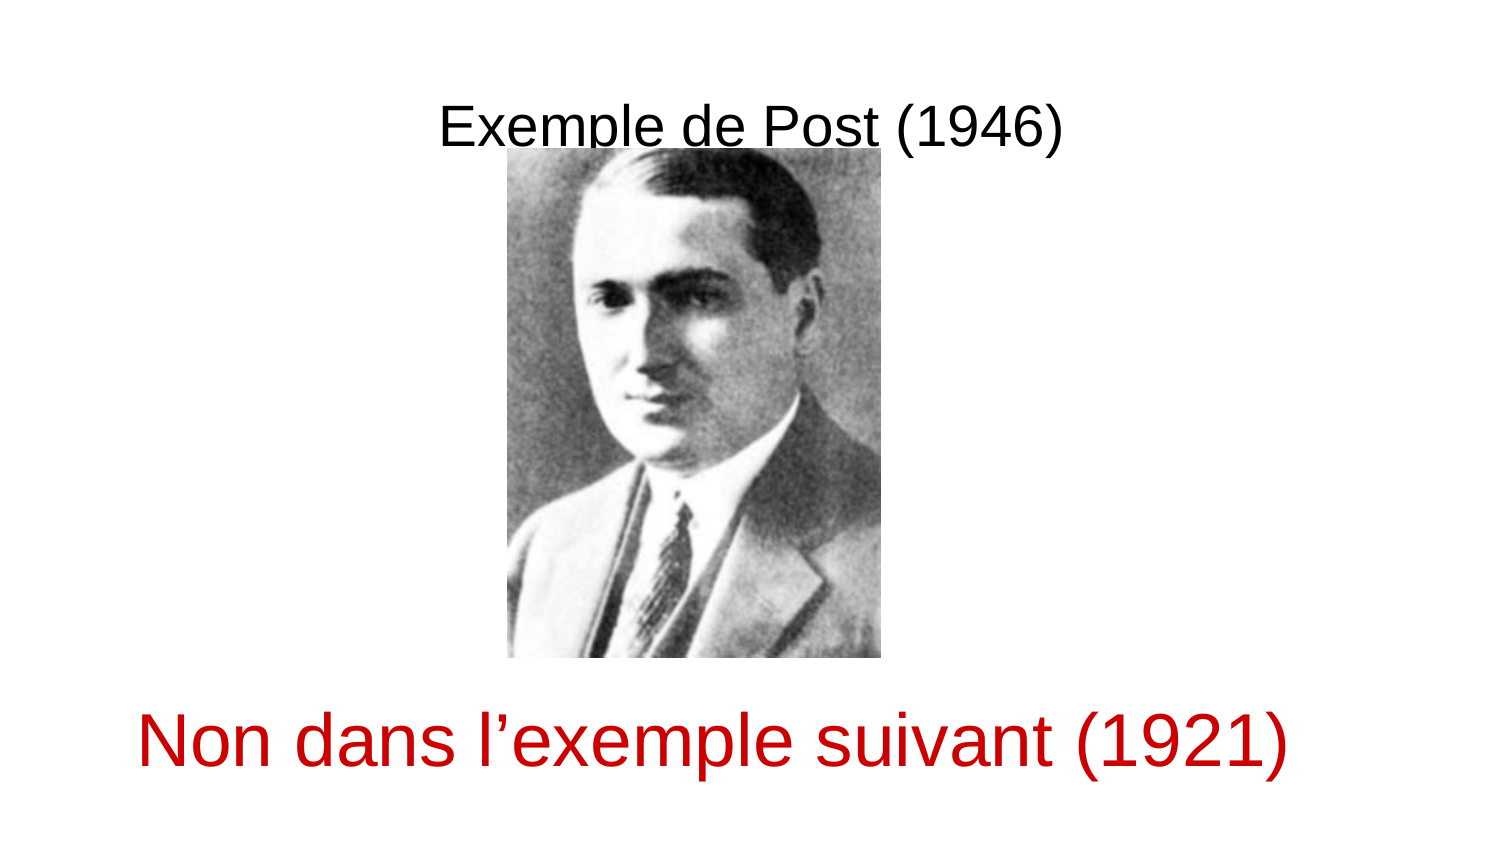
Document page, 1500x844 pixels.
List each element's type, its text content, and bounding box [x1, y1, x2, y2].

text_box Non dans l’exemple suivant (1921) [121, 676, 1322, 824]
title Exemple de Post (1946) [424, 73, 1201, 168]
picture [507, 148, 881, 658]
